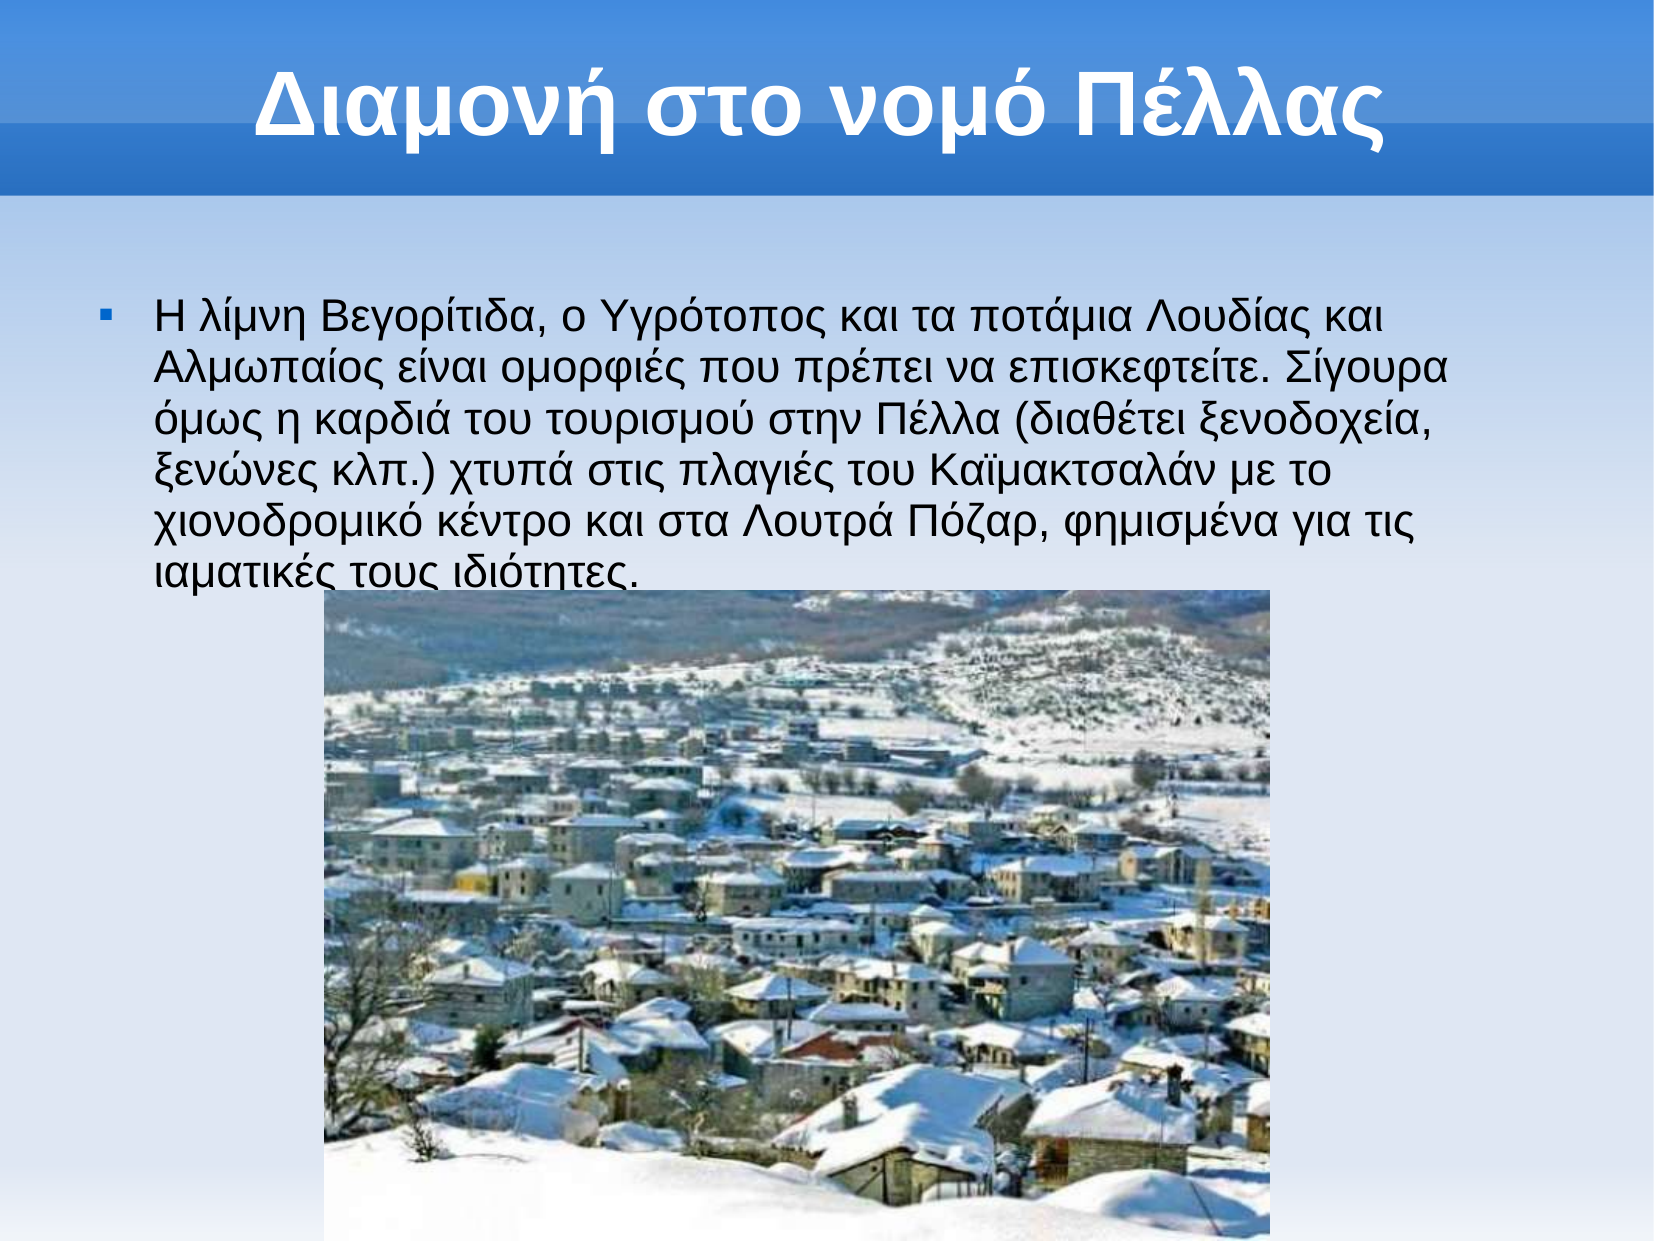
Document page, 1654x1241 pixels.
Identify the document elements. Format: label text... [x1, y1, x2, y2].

list Η λίμνη Βεγορίτιδα, ο Υγρότοπος και τα ποτάμια Λουδίας και Αλμωπαίος είναι ομορφιές που πρέπει να επισκεφτείτε. Σίγουρα όμως η καρδιά του τουρισμού στην Πέλλα (διαθέτει ξενοδοχεία, ξενώνες κλπ.) χτυπά στις πλαγιές του Καϊμακτσαλάν με το χιονοδρομικό κέντρο και στα Λουτρά Πόζαρ, φημισμένα για τις ιαματικές τους ιδιότητες. [82, 290, 1571, 1109]
picture [0, 0, 1654, 1241]
title Διαμονή στο νομό Πέλλας [76, 0, 1565, 208]
